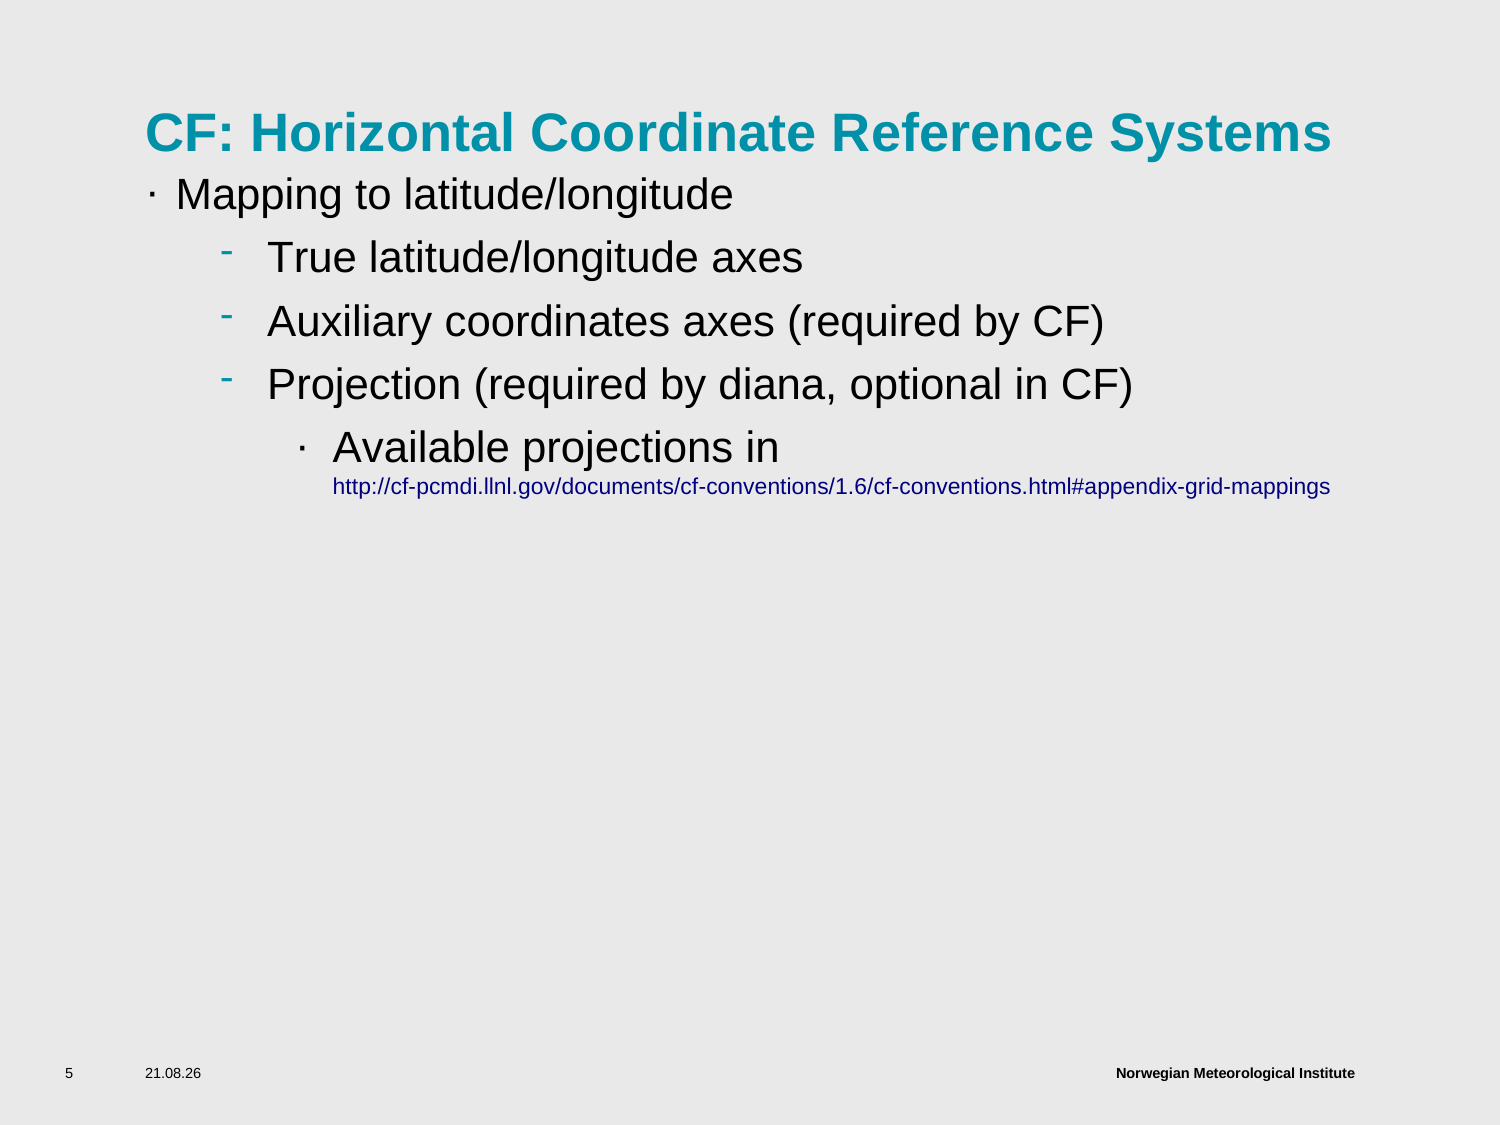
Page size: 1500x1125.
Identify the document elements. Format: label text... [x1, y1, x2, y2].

title CF: Horizontal Coordinate Reference Systems [145, 83, 1355, 165]
list Mapping to latitude/longitude True latitude/longitude axes Auxiliary coordinates axes (required by CF) Projection (required by diana, optional in CF) Available projections in http://cf-pcmdi.llnl.gov/documents/cf-conventions/1.6/cf-conventions.html#appendix-grid-mappings [145, 165, 1355, 915]
